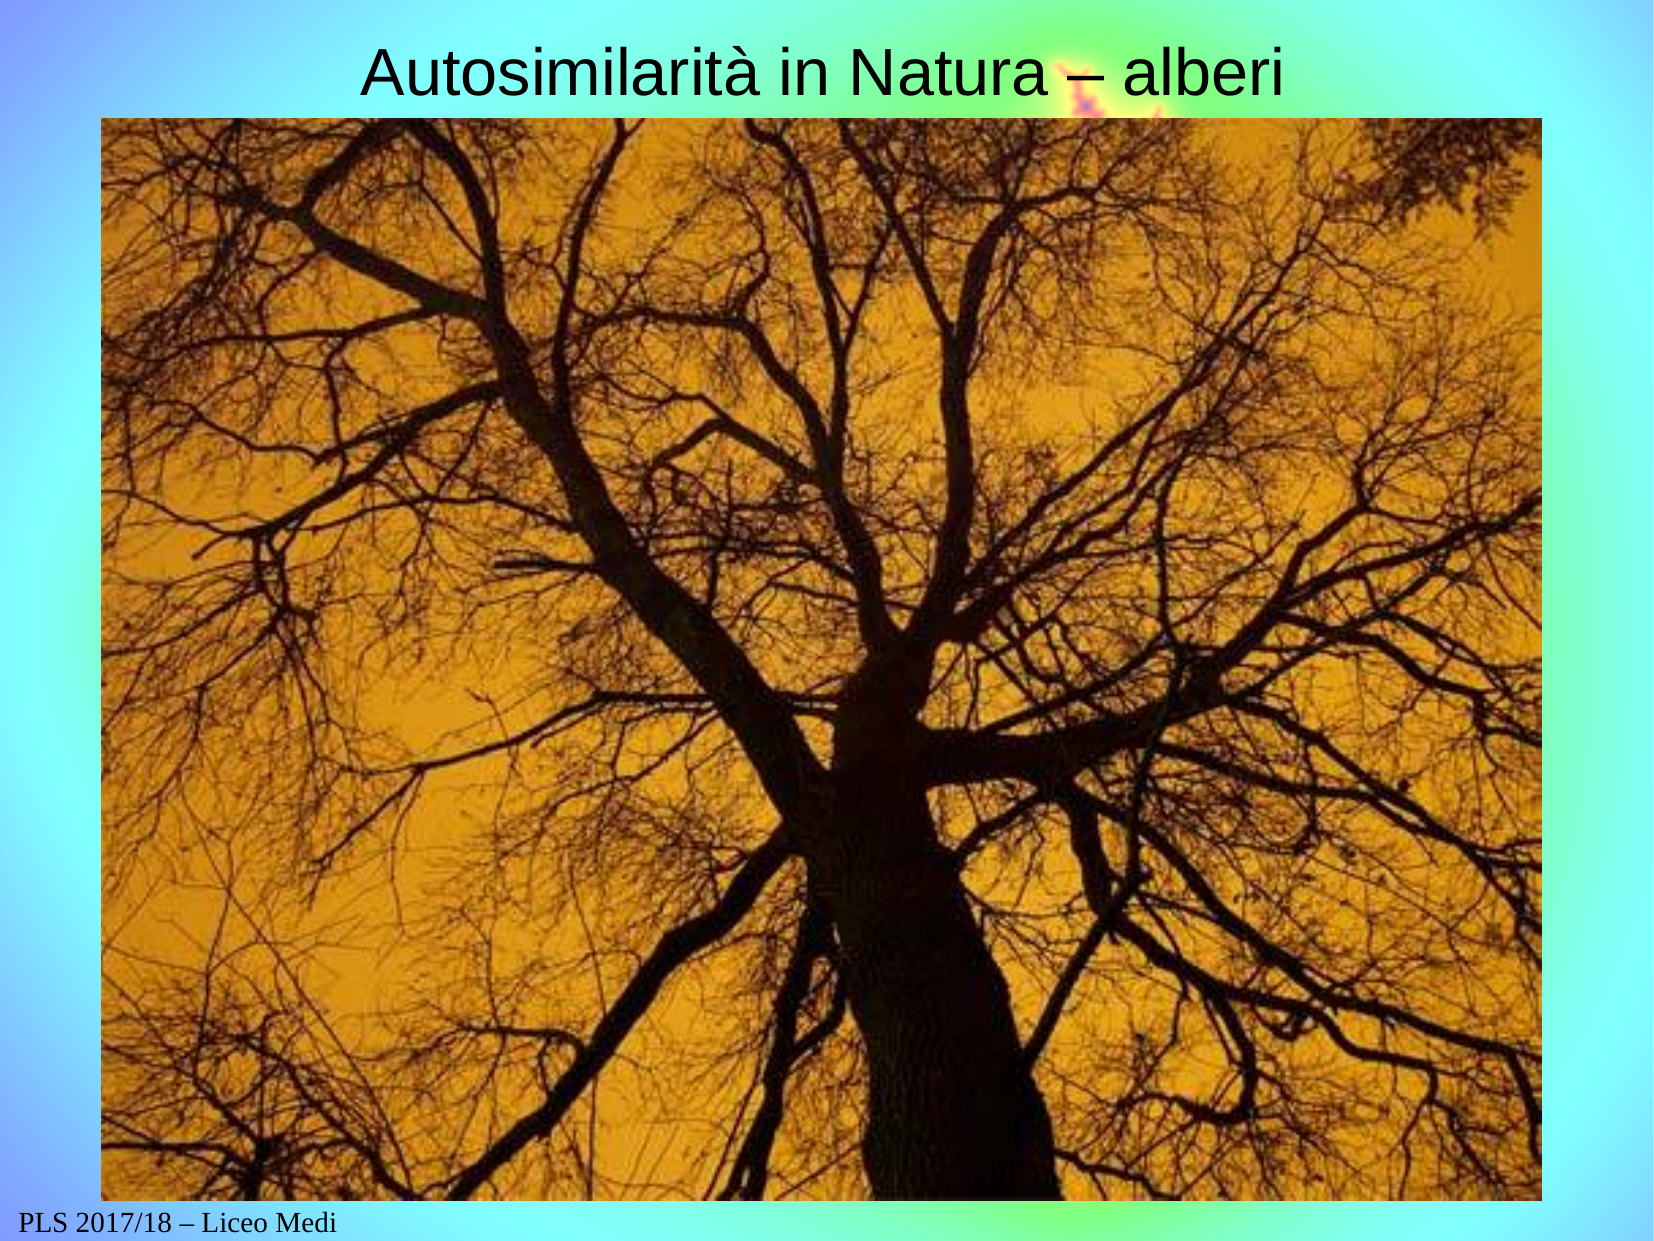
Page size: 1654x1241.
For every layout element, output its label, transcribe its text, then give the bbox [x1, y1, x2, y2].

title Autosimilarità in Natura – alberi [20, 0, 1626, 147]
picture [0, 0, 1654, 1241]
